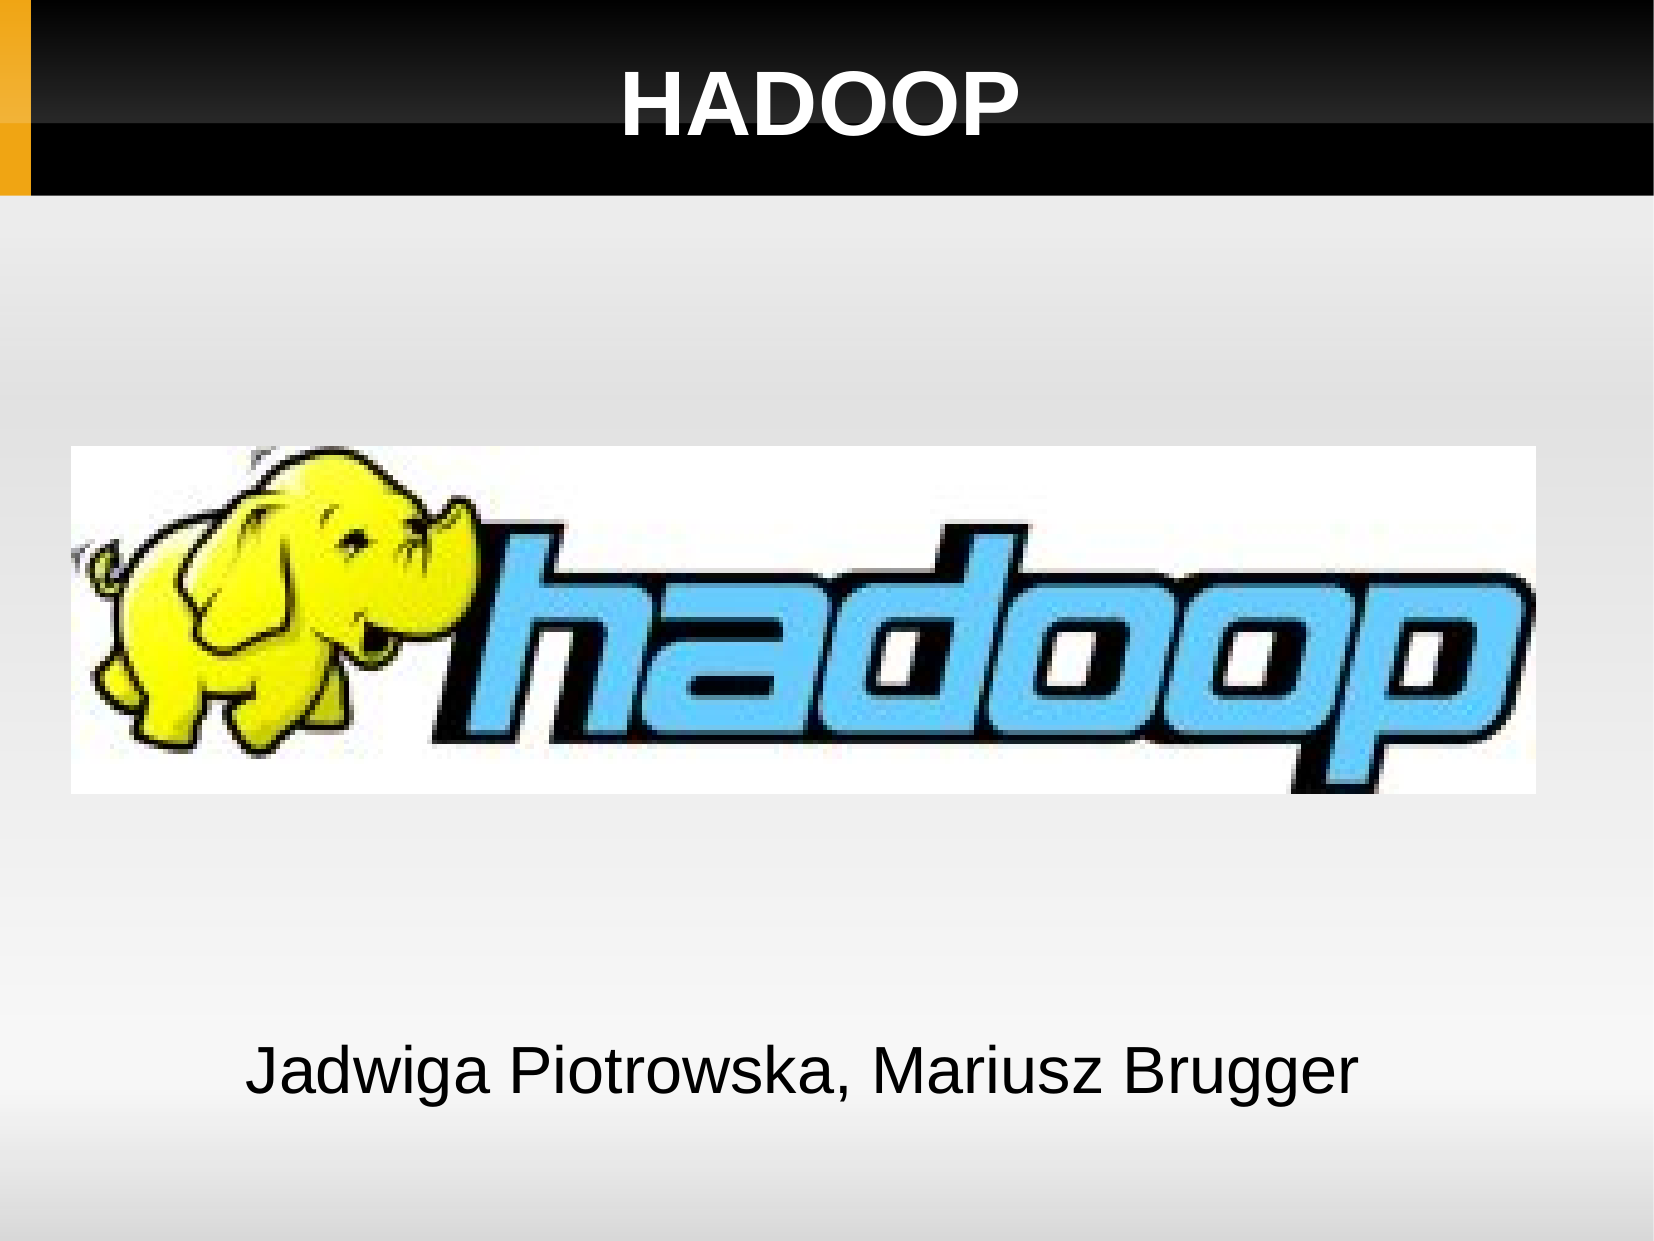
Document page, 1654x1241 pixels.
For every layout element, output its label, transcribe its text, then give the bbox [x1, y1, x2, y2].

title HADOOP [76, 0, 1565, 208]
picture [0, 0, 1654, 1241]
list Jadwiga Piotrowska, Mariusz Brugger [59, 1033, 1477, 1241]
